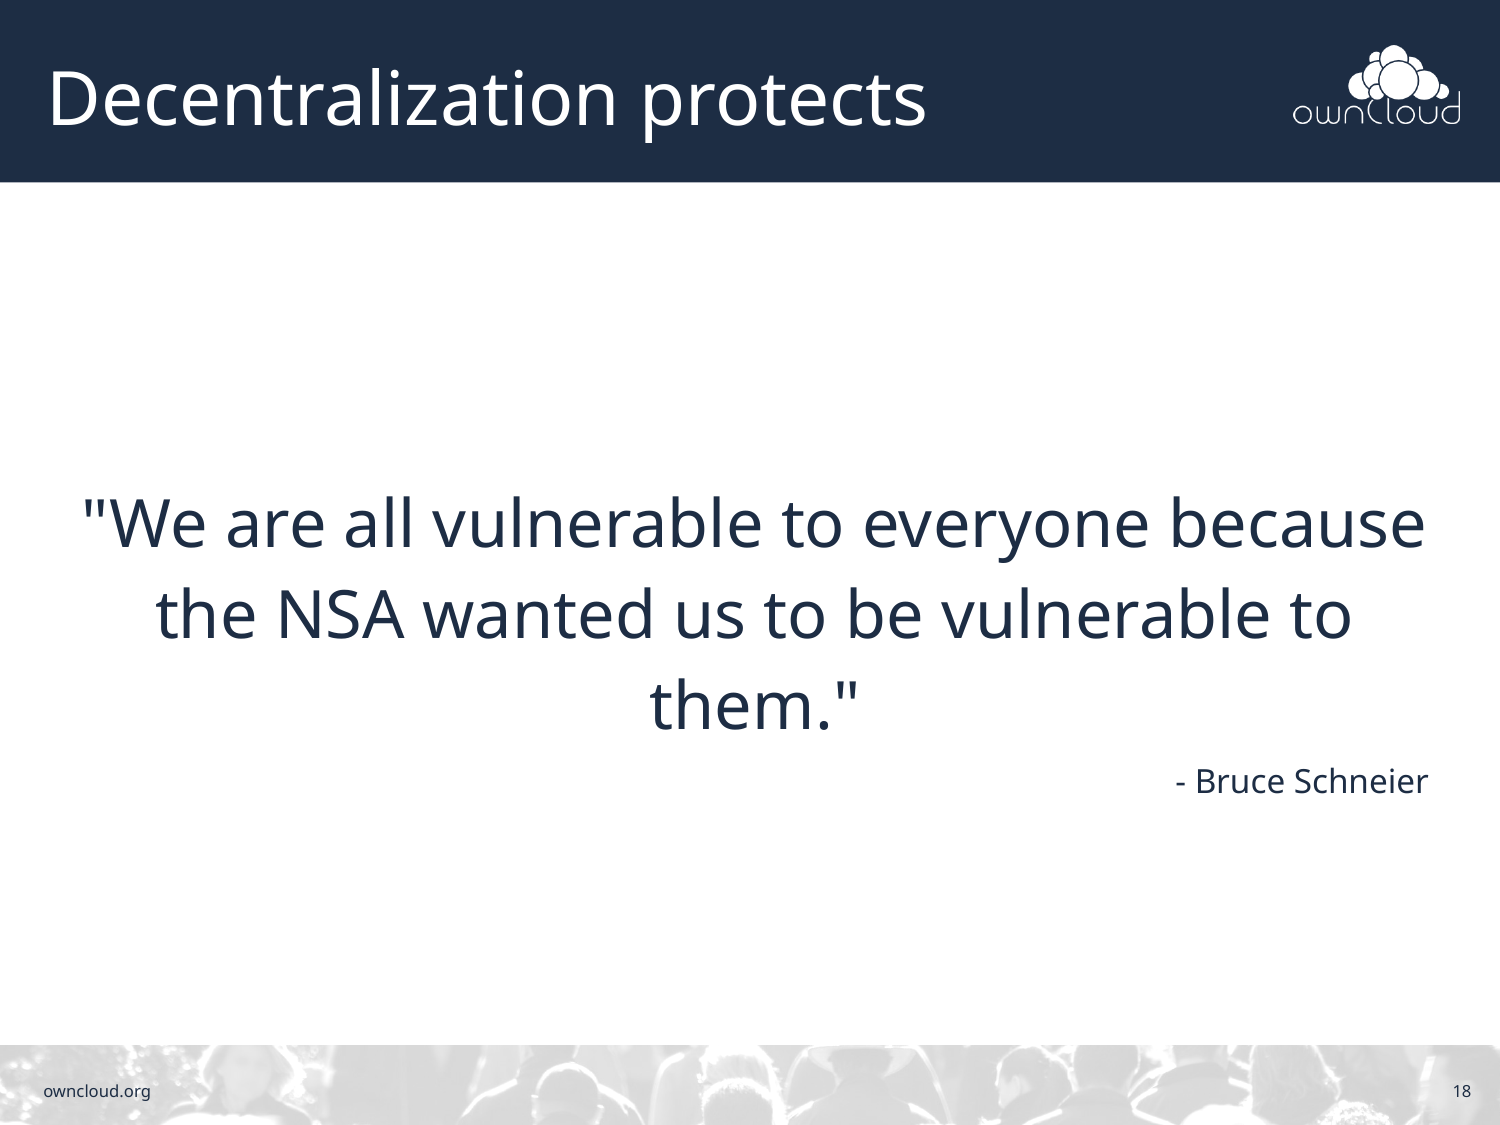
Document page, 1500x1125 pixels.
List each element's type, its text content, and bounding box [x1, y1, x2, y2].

picture [1293, 45, 1460, 124]
picture [0, 1045, 1500, 1125]
list "We are all vulnerable to everyone because the NSA wanted us to be vulnerable to them." - Bruce Schneier [46, 254, 1465, 1026]
title Decentralization protects [46, 5, 1258, 187]
